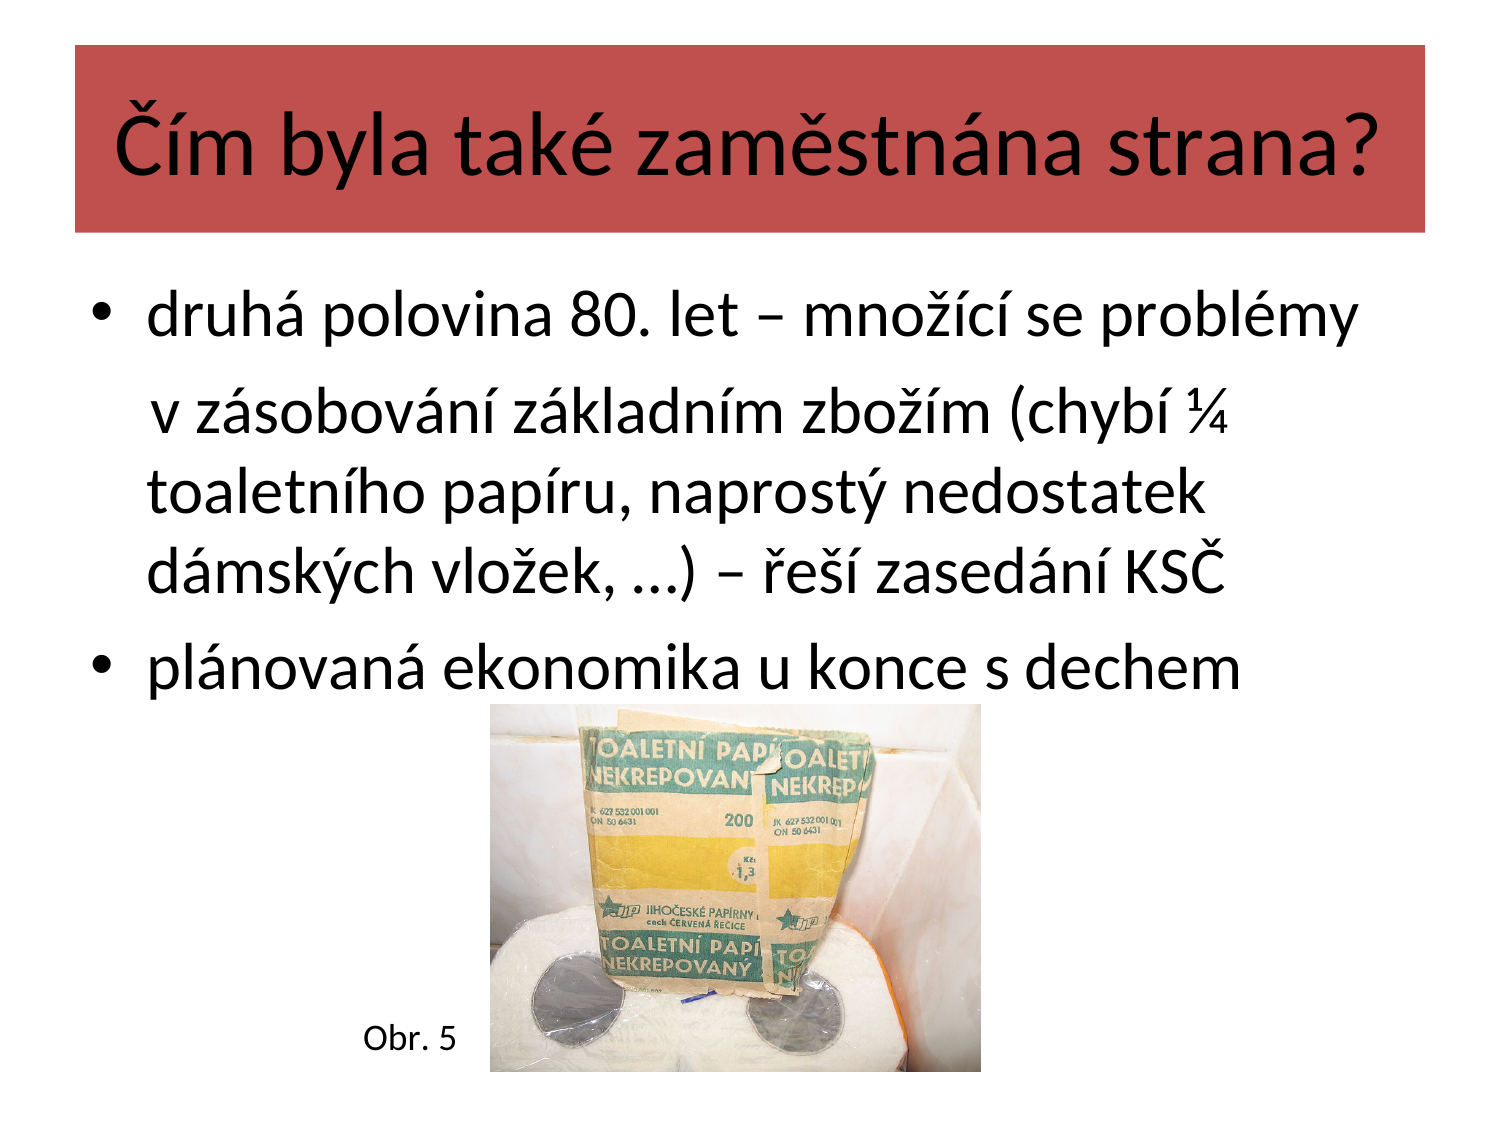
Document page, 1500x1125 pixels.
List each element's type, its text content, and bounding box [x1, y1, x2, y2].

text_box Obr. 5 [348, 1005, 526, 1066]
list druhá polovina 80. let – množící se problémy v zásobování základním zbožím (chybí ¼ toaletního papíru, naprostý nedostatek dámských vložek, …) – řeší zasedání KSČ plánovaná ekonomika u konce s dechem [75, 262, 1426, 1006]
picture [490, 704, 981, 1072]
title Čím byla také zaměstnána strana? [75, 45, 1426, 233]
